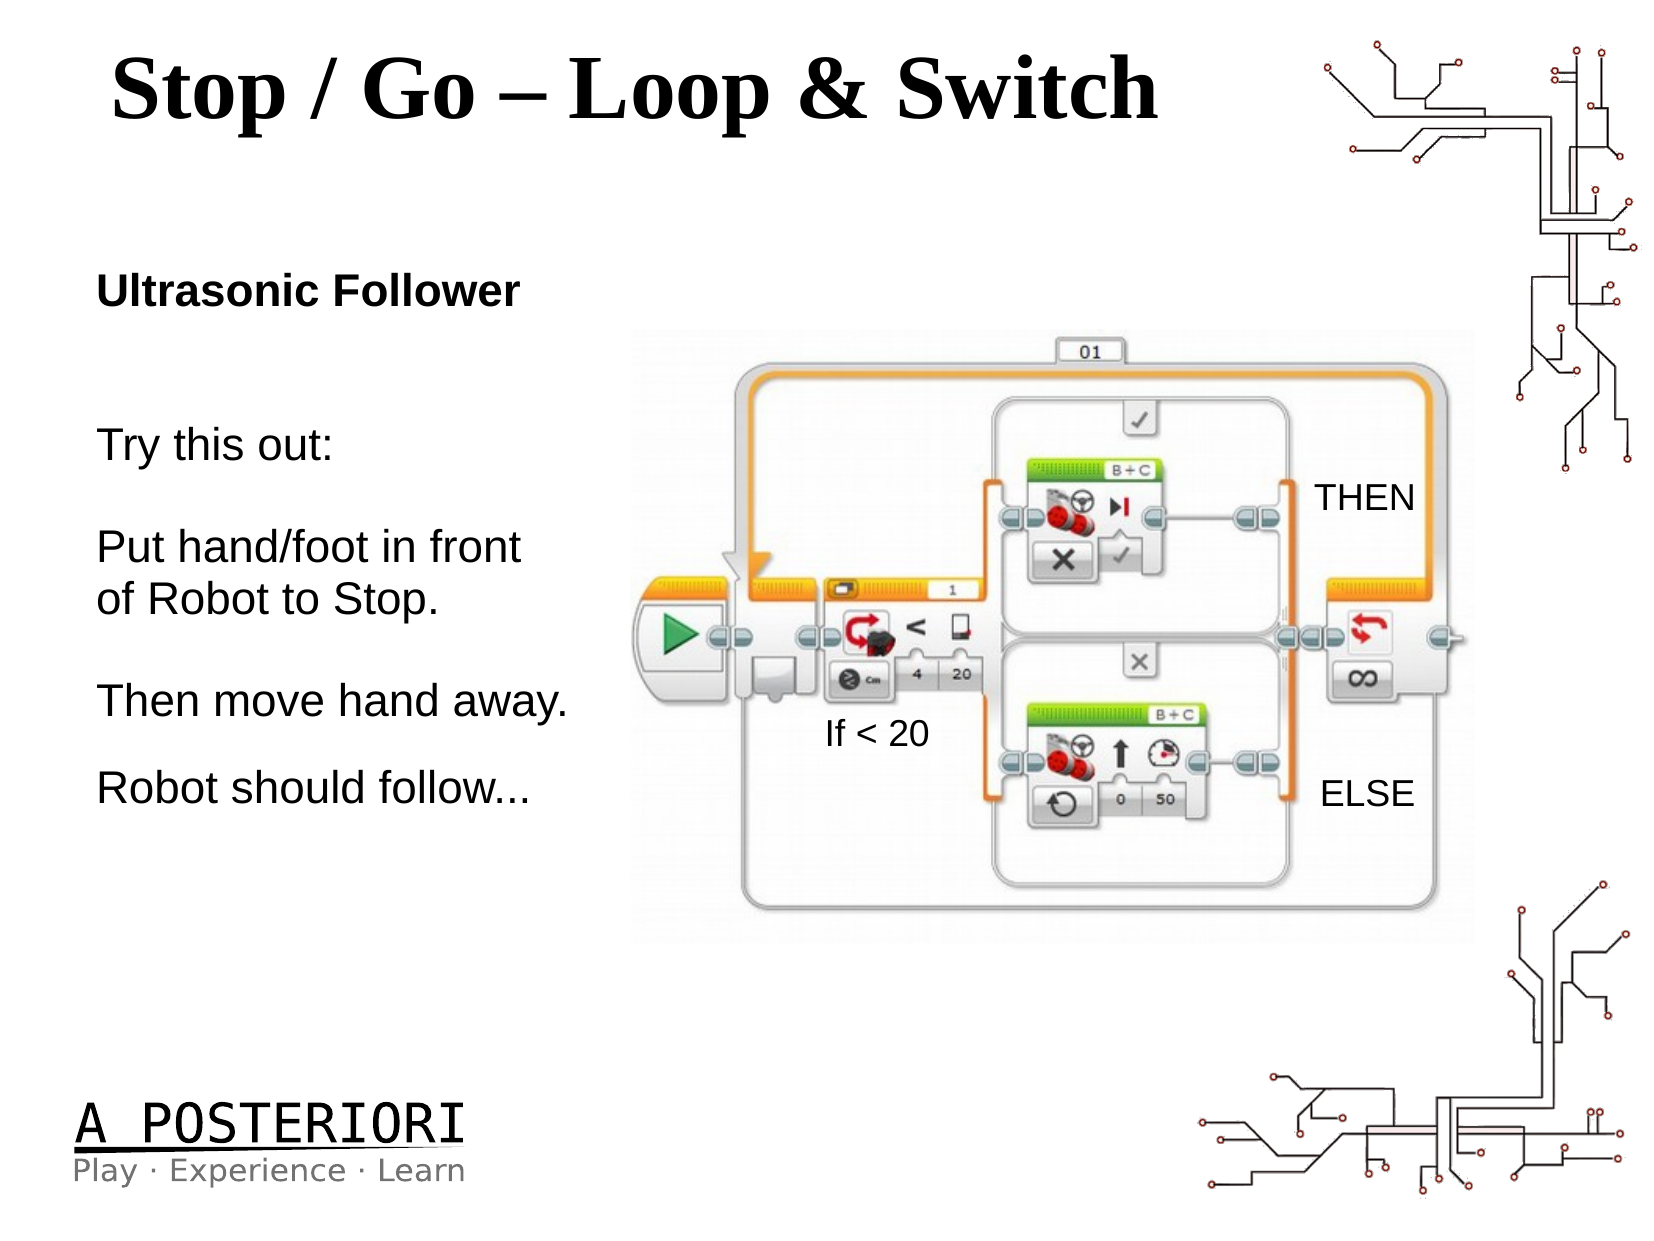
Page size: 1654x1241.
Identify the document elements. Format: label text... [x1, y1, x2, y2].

text_box ELSE [1305, 765, 1431, 822]
text_box If < 20 [809, 705, 946, 762]
text_box THEN [1299, 468, 1431, 526]
picture [630, 35, 1643, 1201]
text_box Ultrasonic Follower Try this out: Put hand/foot in front of Robot to Stop. Then move hand away. Robot should follow... [81, 257, 661, 1181]
title Stop / Go – Loop & Switch [11, 0, 1261, 190]
picture [73, 1101, 466, 1189]
